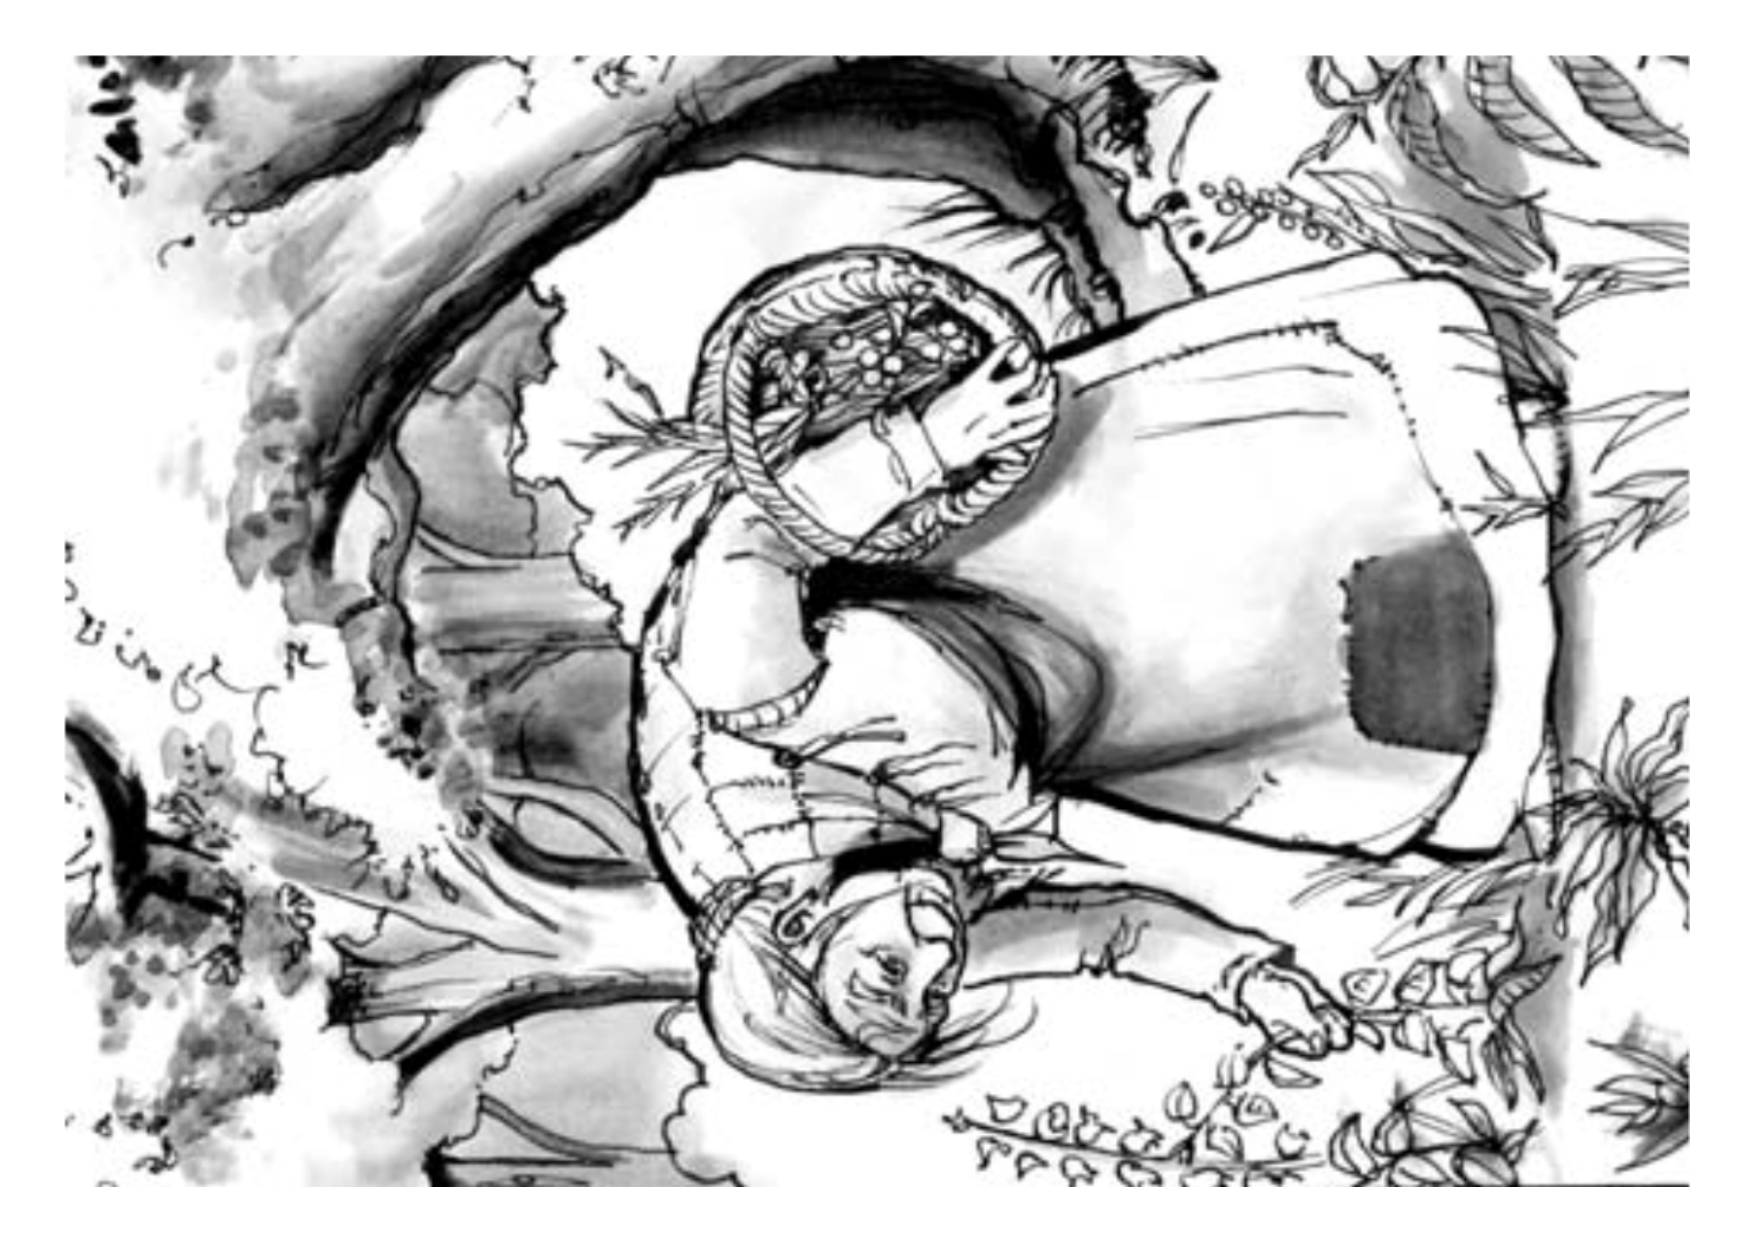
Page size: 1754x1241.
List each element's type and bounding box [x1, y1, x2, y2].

picture [64, 54, 1690, 1187]
